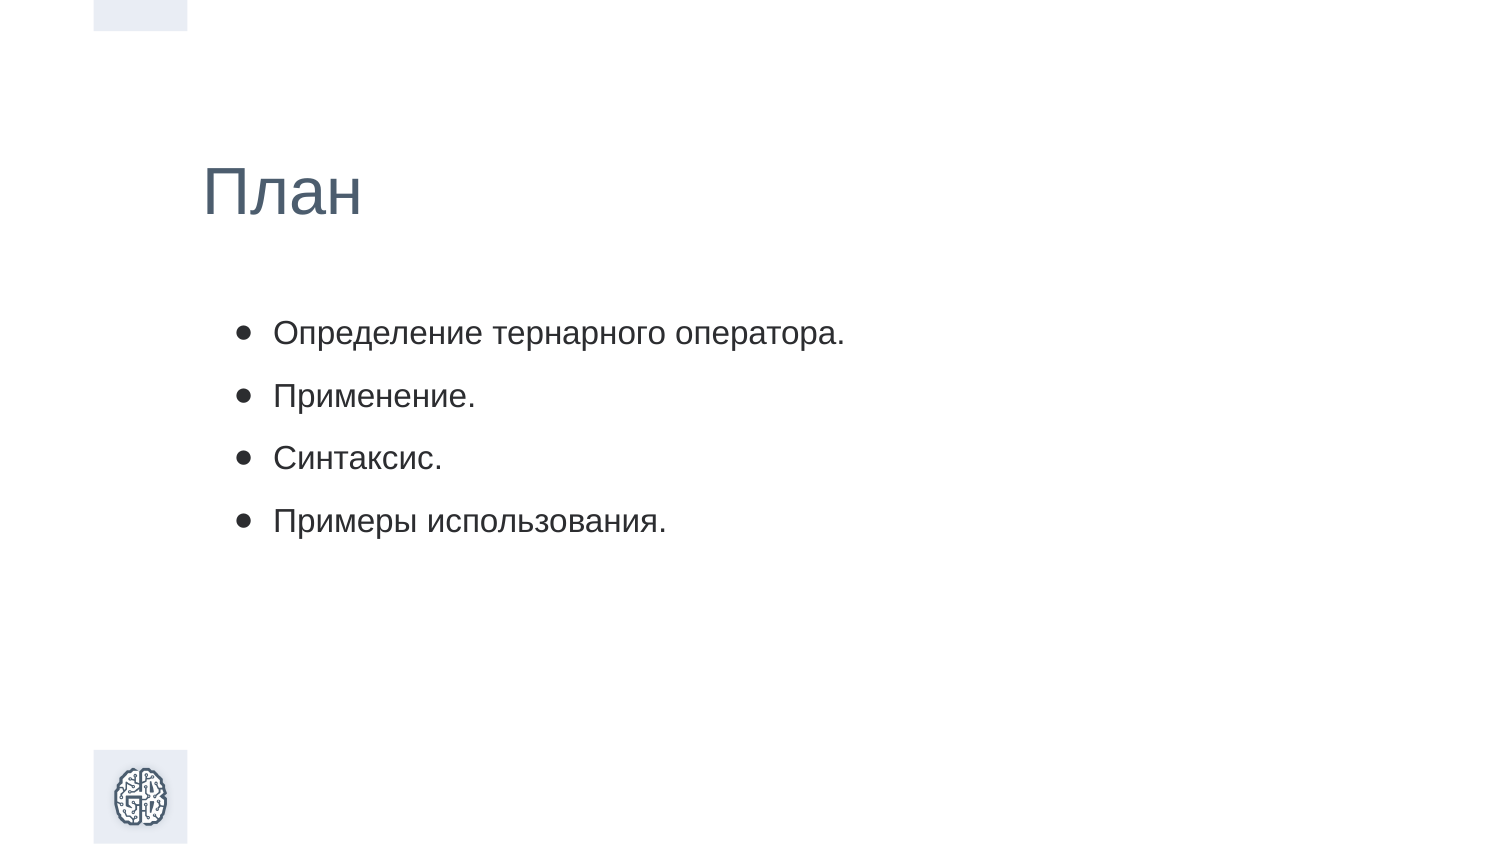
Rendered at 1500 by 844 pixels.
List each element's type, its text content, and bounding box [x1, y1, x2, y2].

text_box Определение тернарного оператора. [187, 284, 1312, 358]
text_box Примеры использования. [187, 472, 1312, 546]
text_box План [187, 93, 1312, 282]
text_box Применение. [187, 358, 1312, 409]
text_box Синтаксис. [187, 409, 1312, 472]
picture [106, 760, 175, 834]
